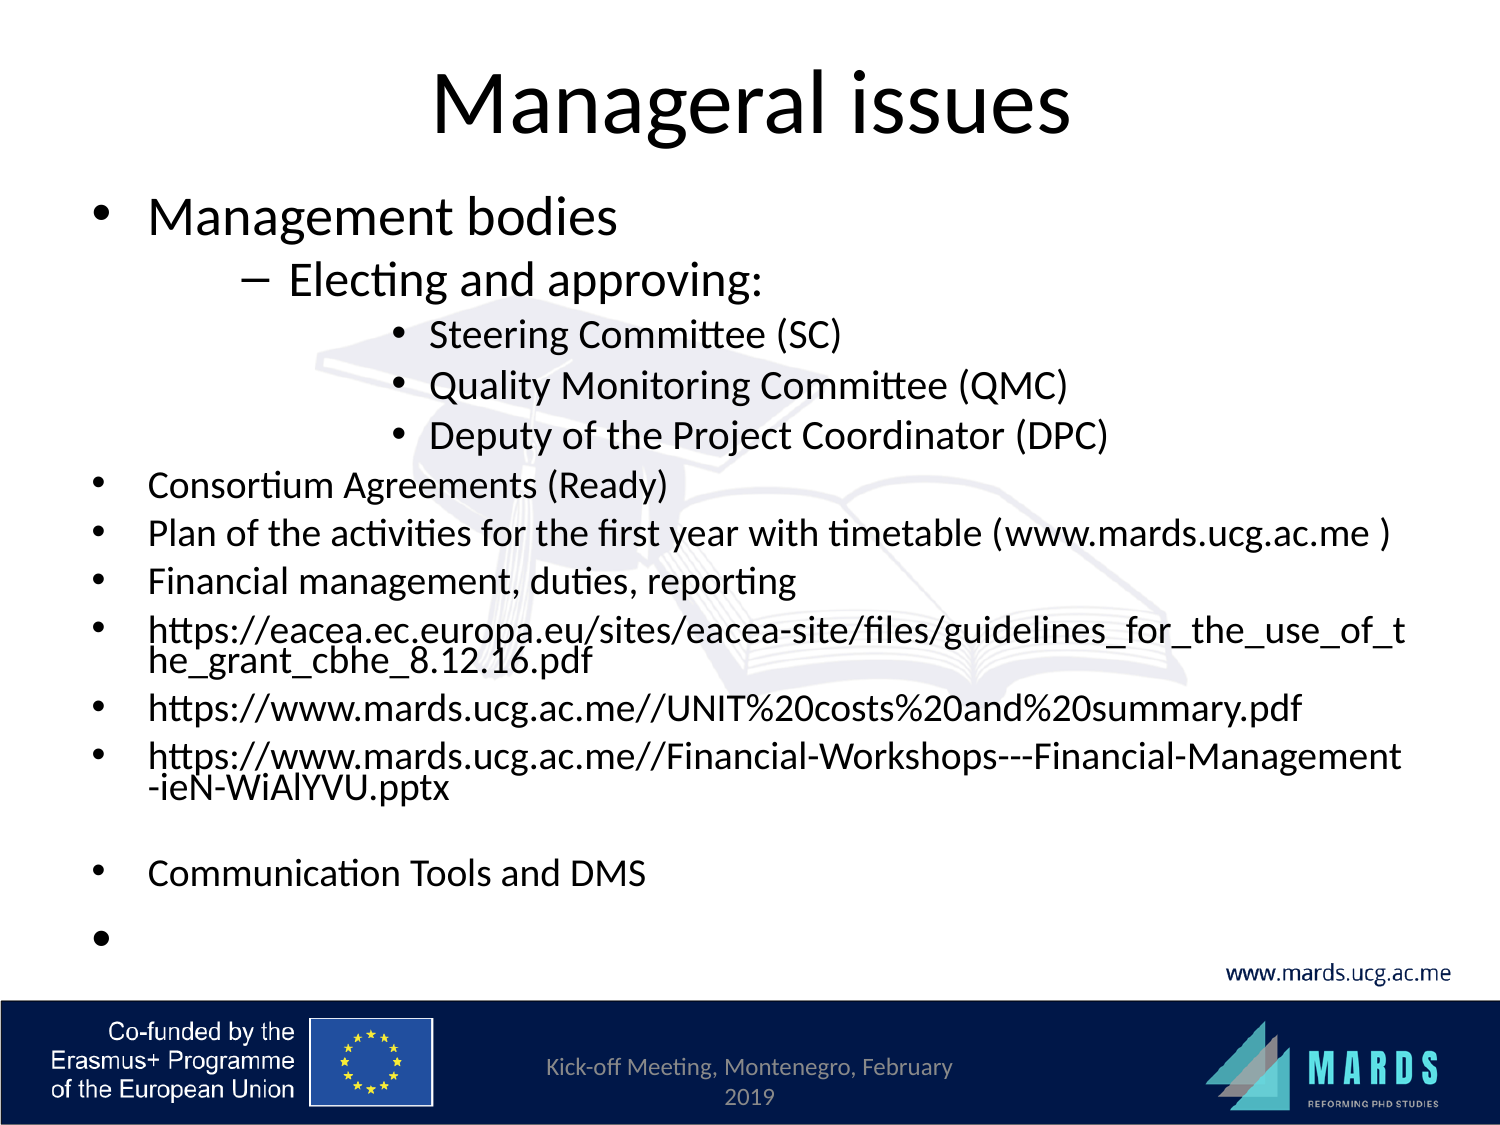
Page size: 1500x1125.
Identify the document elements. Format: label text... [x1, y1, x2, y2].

text_box Kick-off Meeting, Montenegro, February 2019 [512, 1042, 988, 1103]
title Manageral issues [76, 3, 1427, 184]
list Management bodies Electing and approving: Steering Committee (SC) Quality Monitoring Committee (QMC) Deputy of the Project Coordinator (DPC) Consortium Agreements (Ready) Plan of the activities for the first year with timetable (www.mards.ucg.ac.me ) Financial management, duties, reporting https://eacea.ec.europa.eu/sites/eacea-site/files/guidelines_for_the_use_of_the_grant_cbhe_8.12.16.pdf https://www.mards.ucg.ac.me//UNIT%20costs%20and%20summary.pdf https://www.mards.ucg.ac.me//Financial-Workshops---Financial-Management-ieN-WiAlYVU.pptx Communication Tools and DMS [76, 184, 1427, 927]
